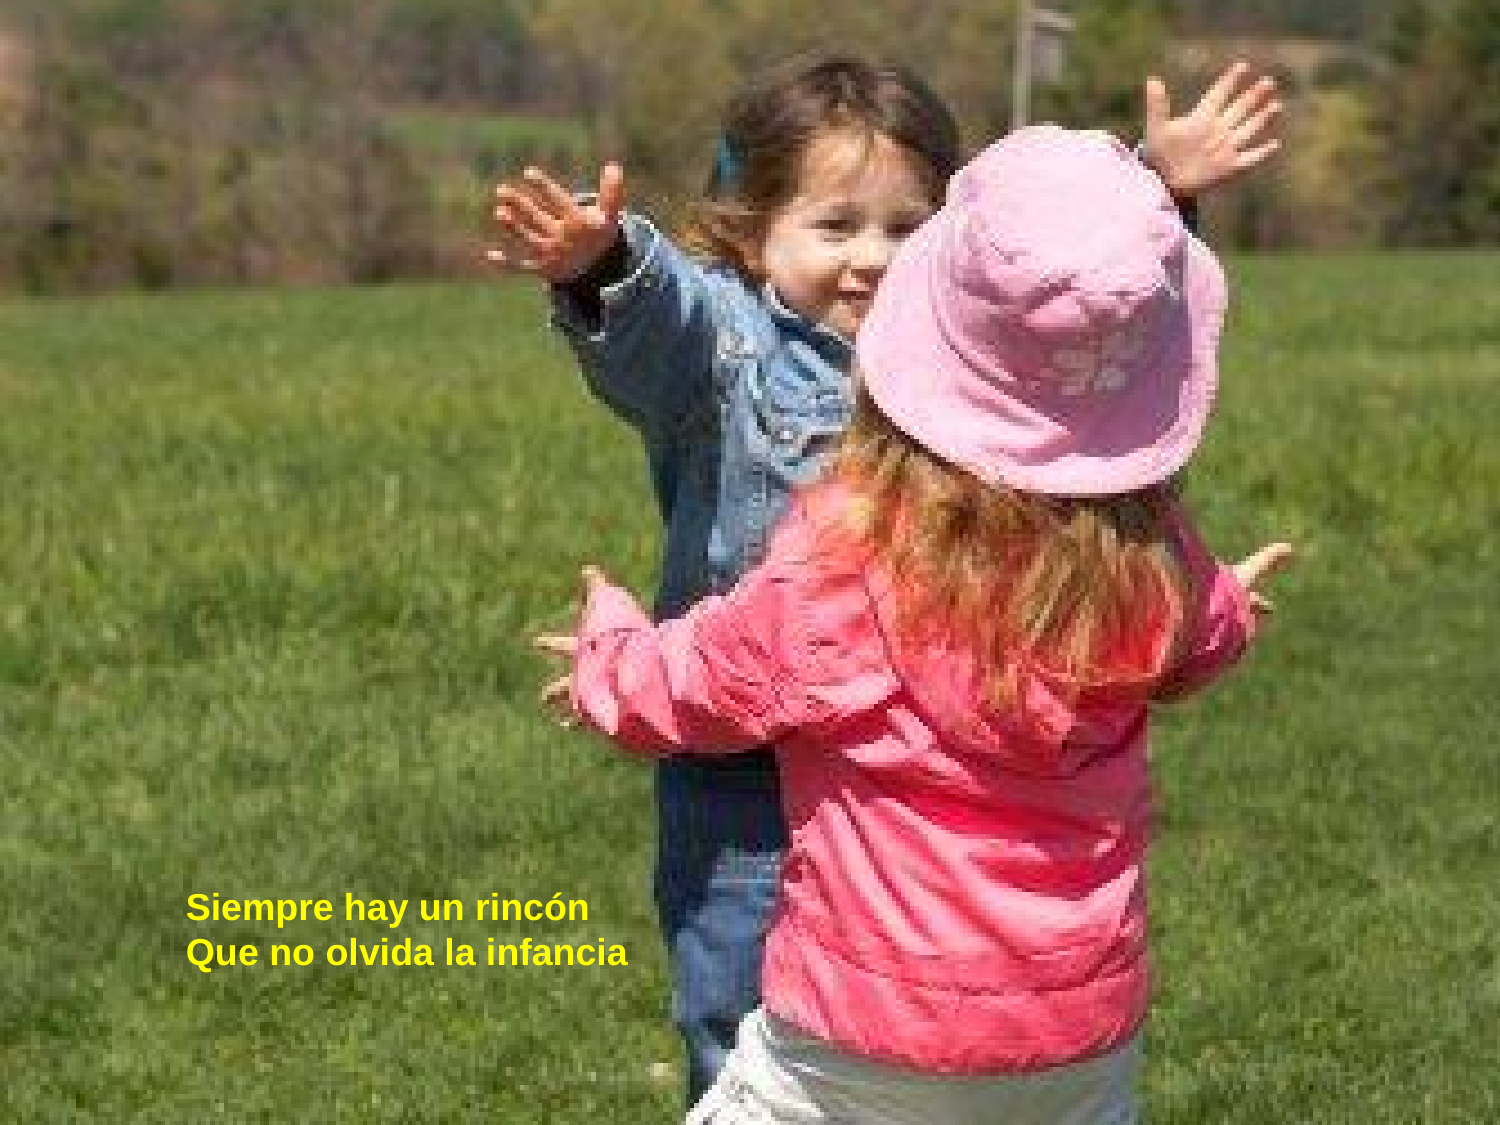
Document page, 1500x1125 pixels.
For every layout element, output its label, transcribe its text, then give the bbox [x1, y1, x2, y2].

picture [0, 0, 1500, 1125]
text_box Siempre hay un rincón Que no olvida la infancia [171, 874, 651, 1026]
